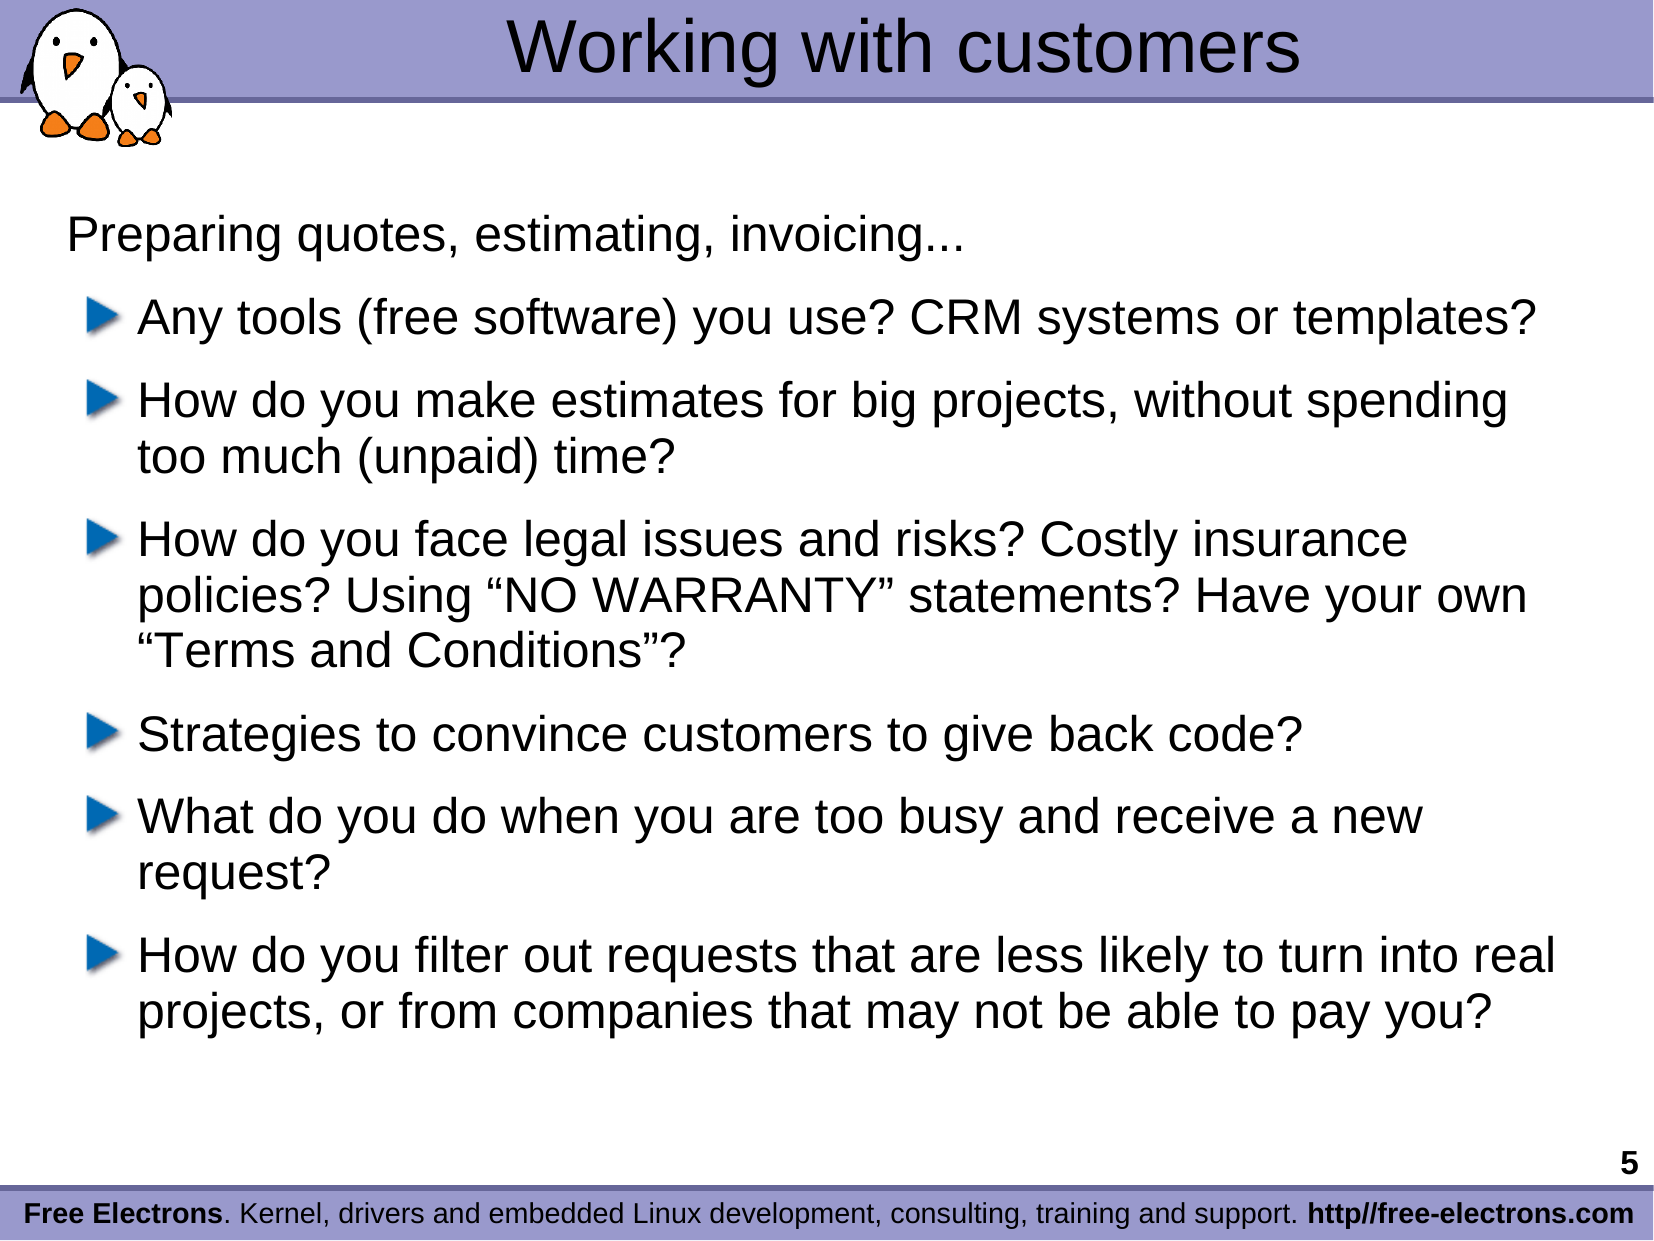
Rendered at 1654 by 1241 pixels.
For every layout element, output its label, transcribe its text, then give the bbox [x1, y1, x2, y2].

picture [20, 8, 172, 147]
list Preparing quotes, estimating, invoicing... Any tools (free software) you use? CRM systems or templates? How do you make estimates for big projects, without spending too much (unpaid) time? How do you face legal issues and risks? Costly insurance policies? Using “NO WARRANTY” statements? Have your own “Terms and Conditions”? Strategies to convince customers to give back code? What do you do when you are too busy and receive a new request? How do you filter out requests that are less likely to turn into real projects, or from companies that may not be able to pay you? [66, 206, 1590, 1123]
title Working with customers [178, 0, 1631, 94]
